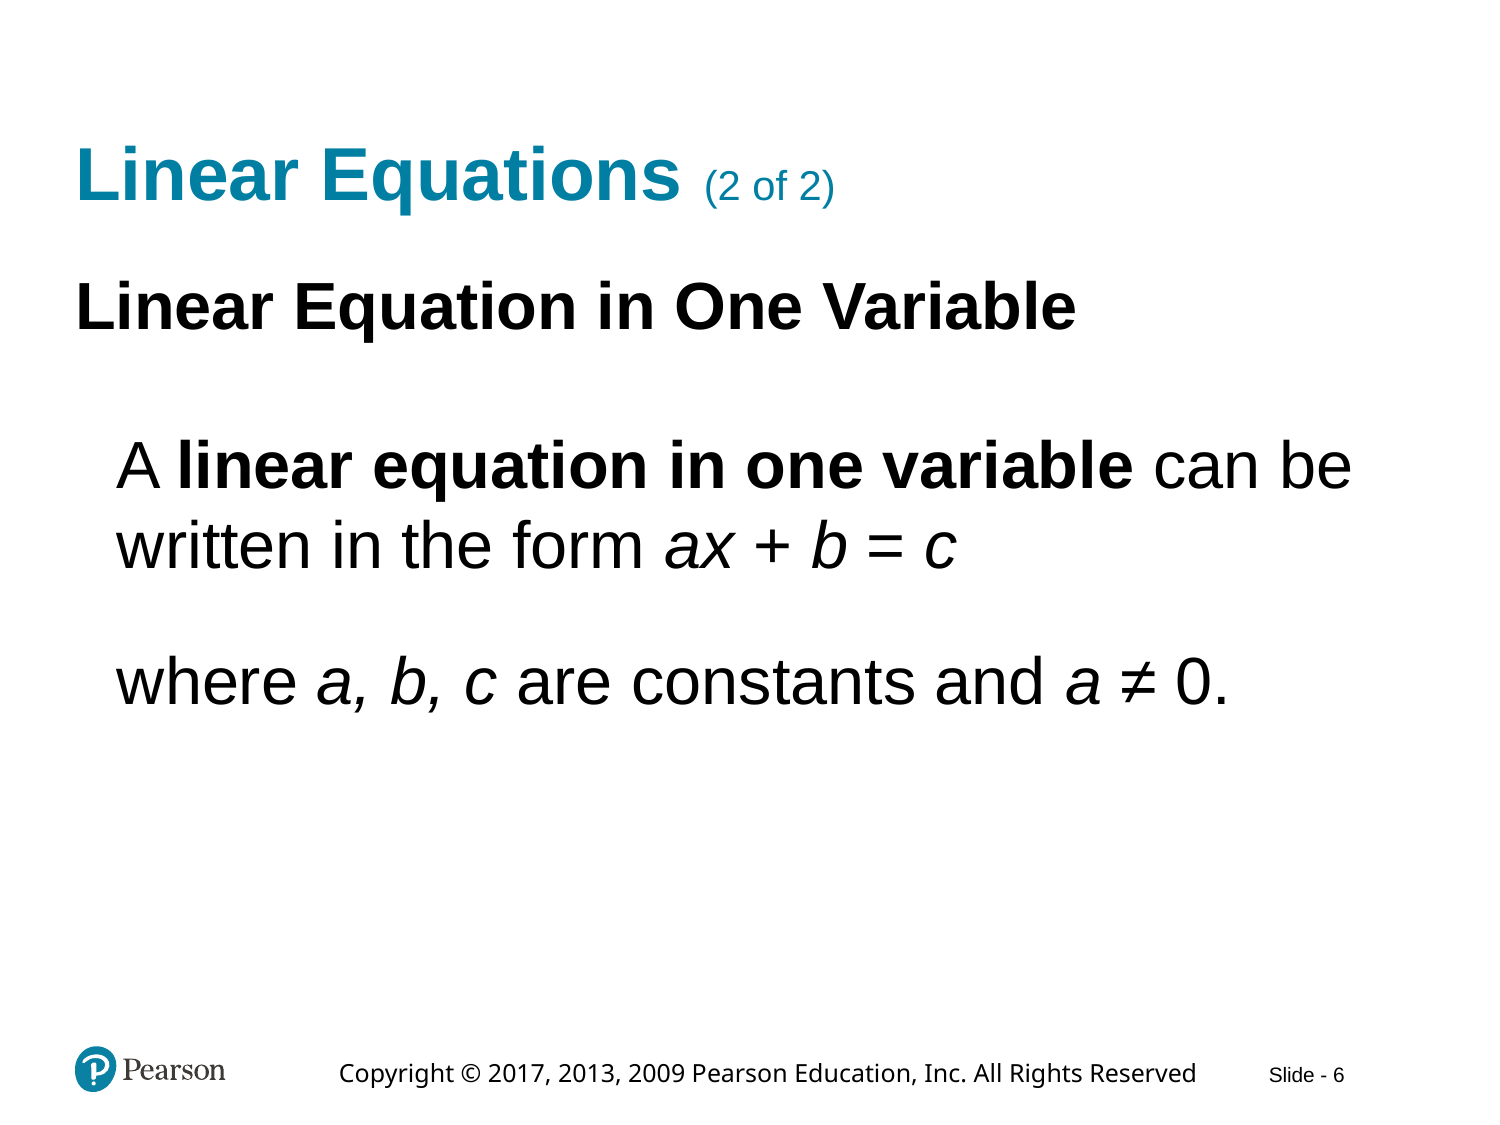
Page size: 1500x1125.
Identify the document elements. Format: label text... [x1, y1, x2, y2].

list A linear equation in one variable can be written in the form ax + b = c [75, 421, 1375, 588]
list where a, b, c are constants and a ≠ 0. [75, 637, 1288, 713]
title Linear Equations (2 of 2) [75, 35, 1425, 216]
list Linear Equation in One Variable [75, 262, 1425, 350]
